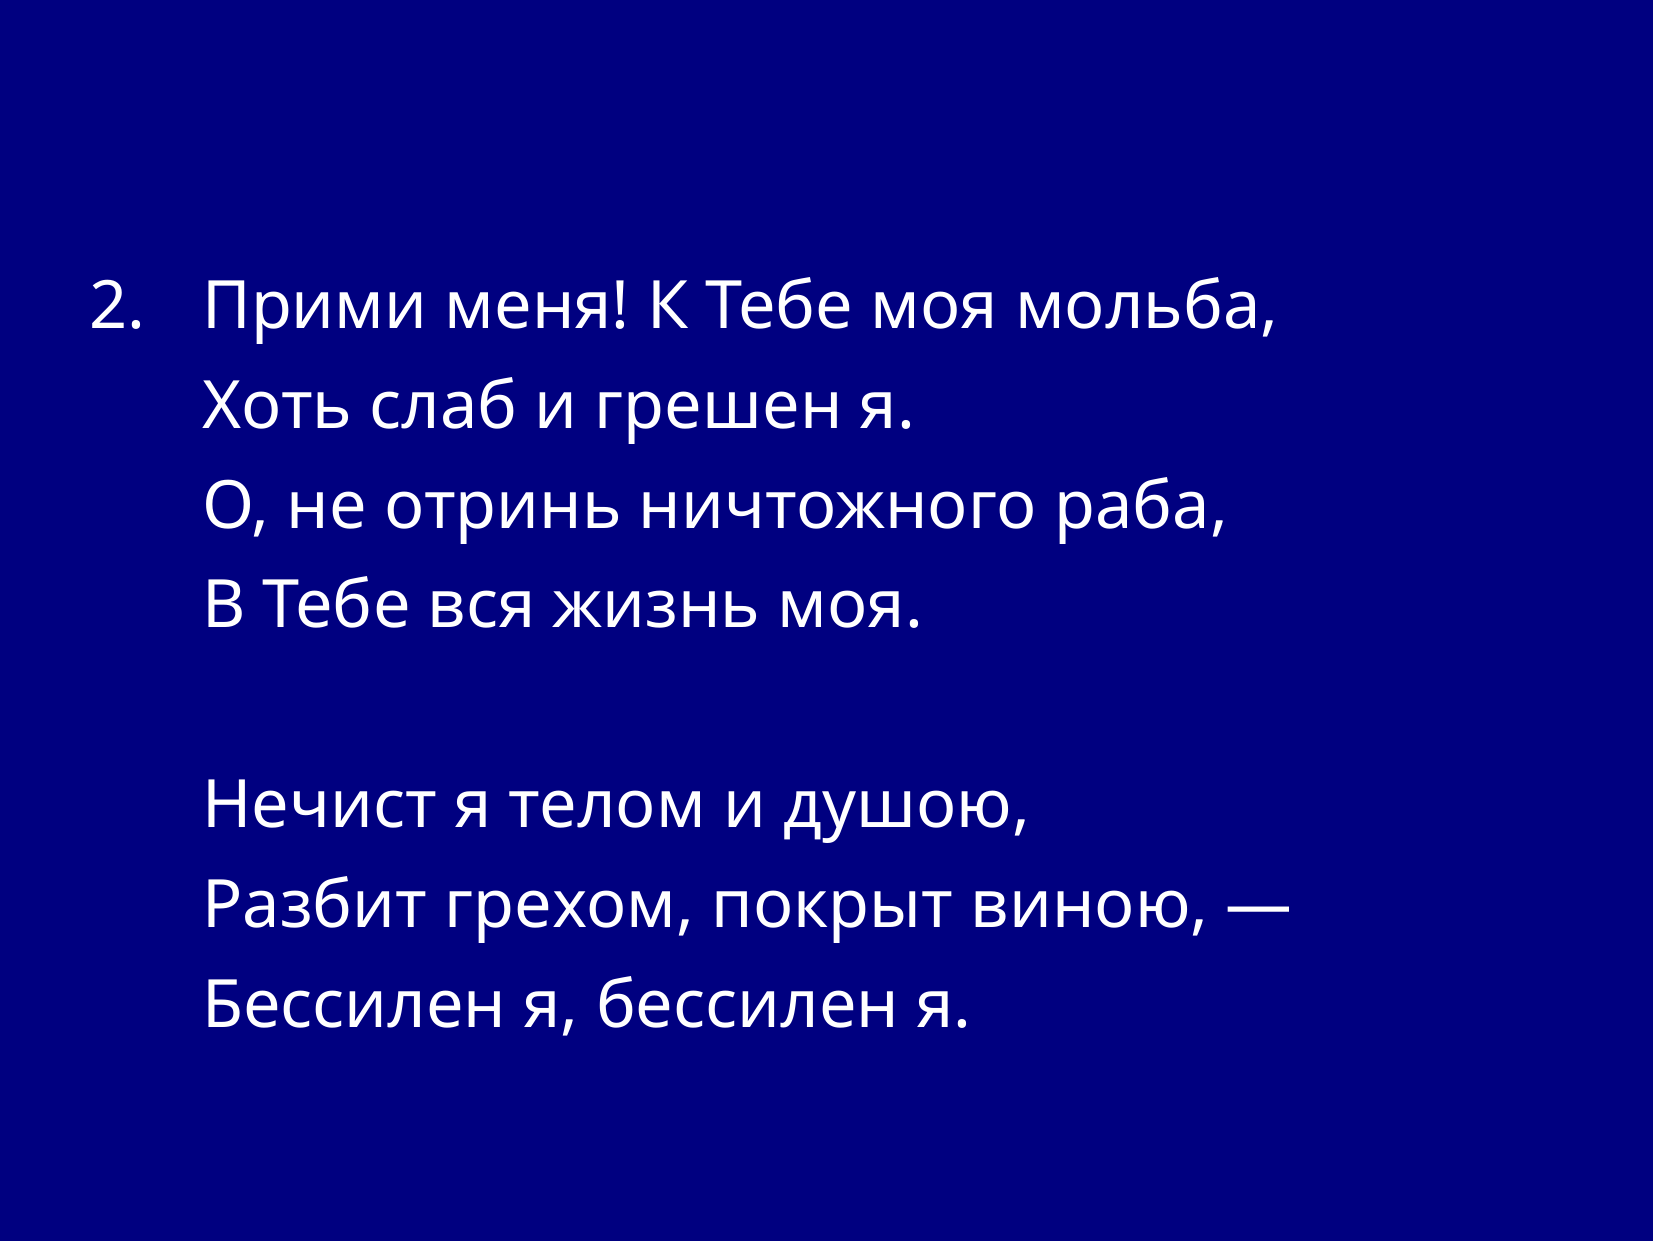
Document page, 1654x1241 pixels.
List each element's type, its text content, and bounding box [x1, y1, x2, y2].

text_box 2. Прими меня! К Тебе моя мольба, Хоть слаб и грешен я. О, не отринь ничтожного раба, В Тебе вся жизнь моя. Нечист я телом и душою, Разбит грехом, покрыт виною, — Бессилен я, бессилен я. [75, 150, 1576, 1163]
